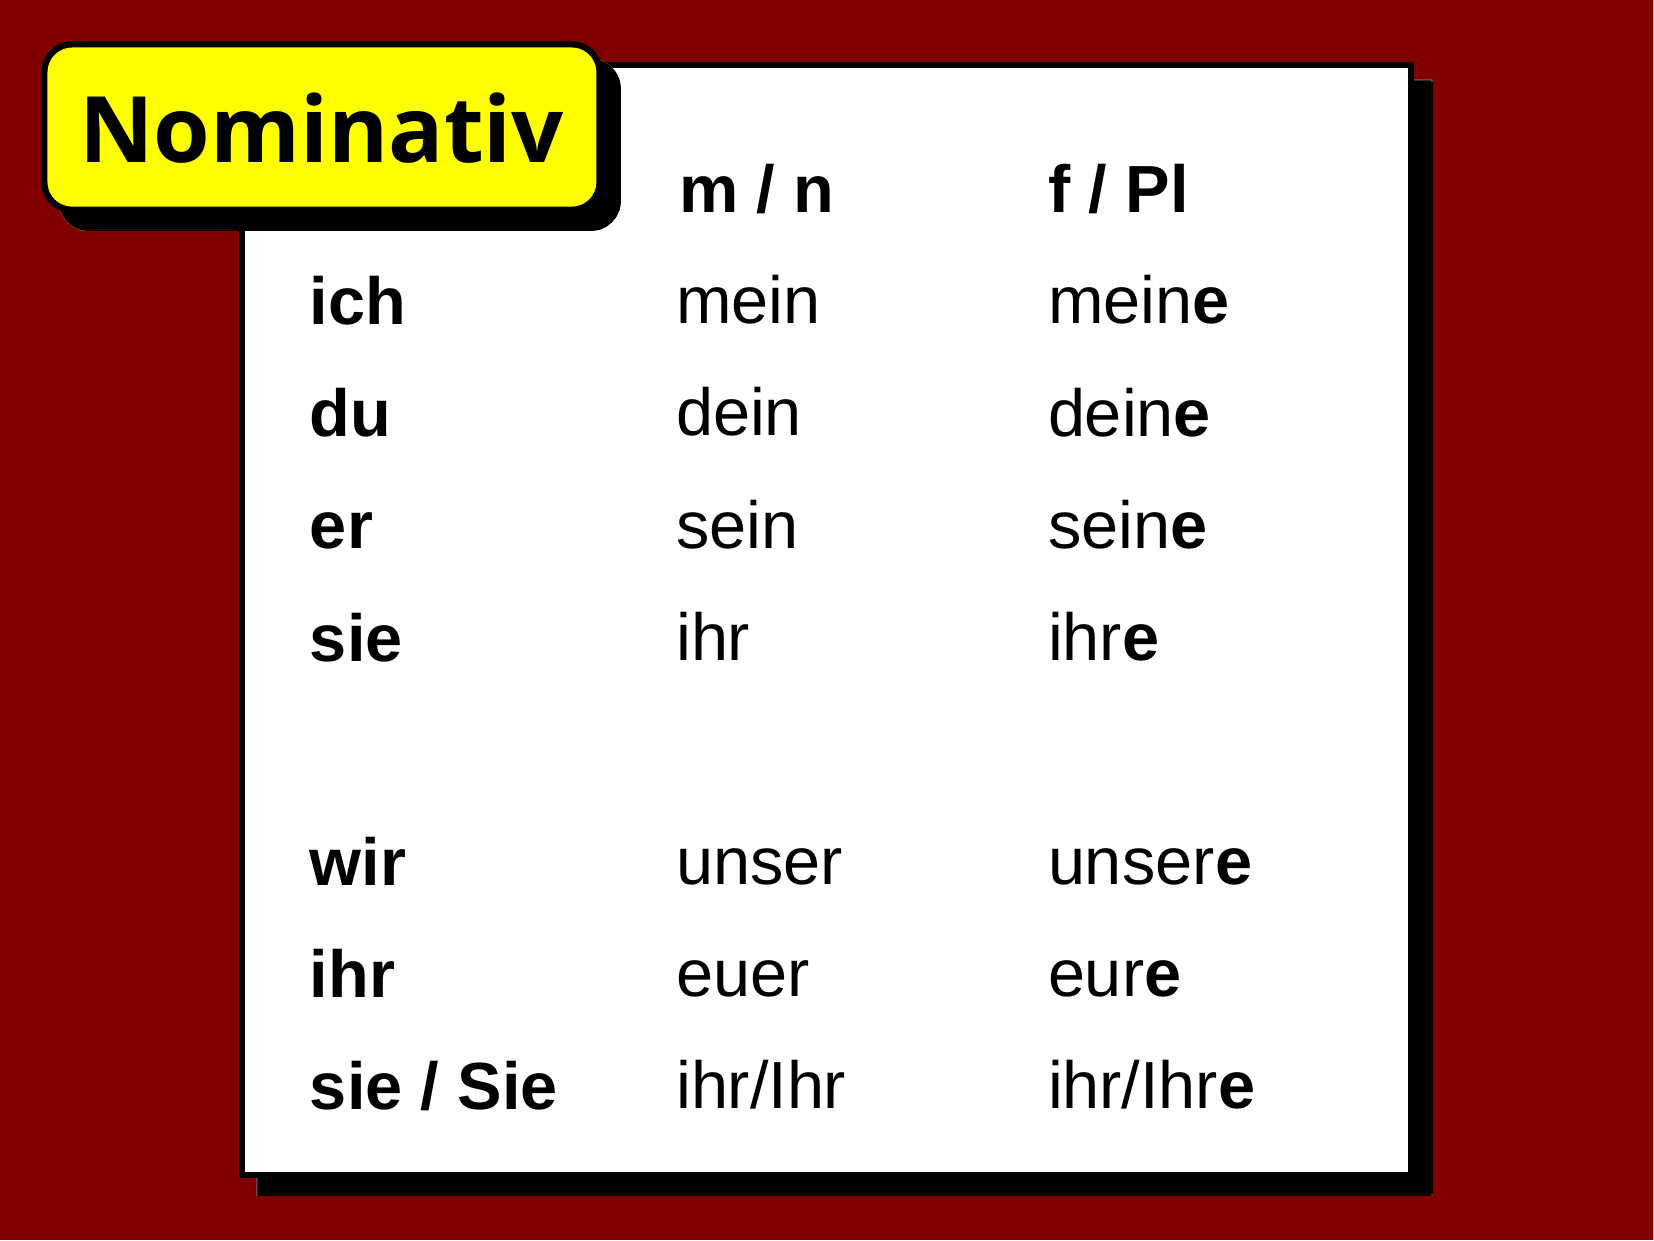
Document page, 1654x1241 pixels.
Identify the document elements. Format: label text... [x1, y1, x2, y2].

text_box m / n f / Pl ich du er sie wir ihr sie / Sie [295, 107, 1382, 1133]
text_box Nominativ [44, 44, 600, 210]
text_box meine deine seine ihre unsere eure ihr/Ihre [1033, 218, 1306, 1131]
text_box [242, 64, 1412, 1176]
text_box mein dein sein ihr unser euer ihr/Ihr [661, 218, 934, 1131]
